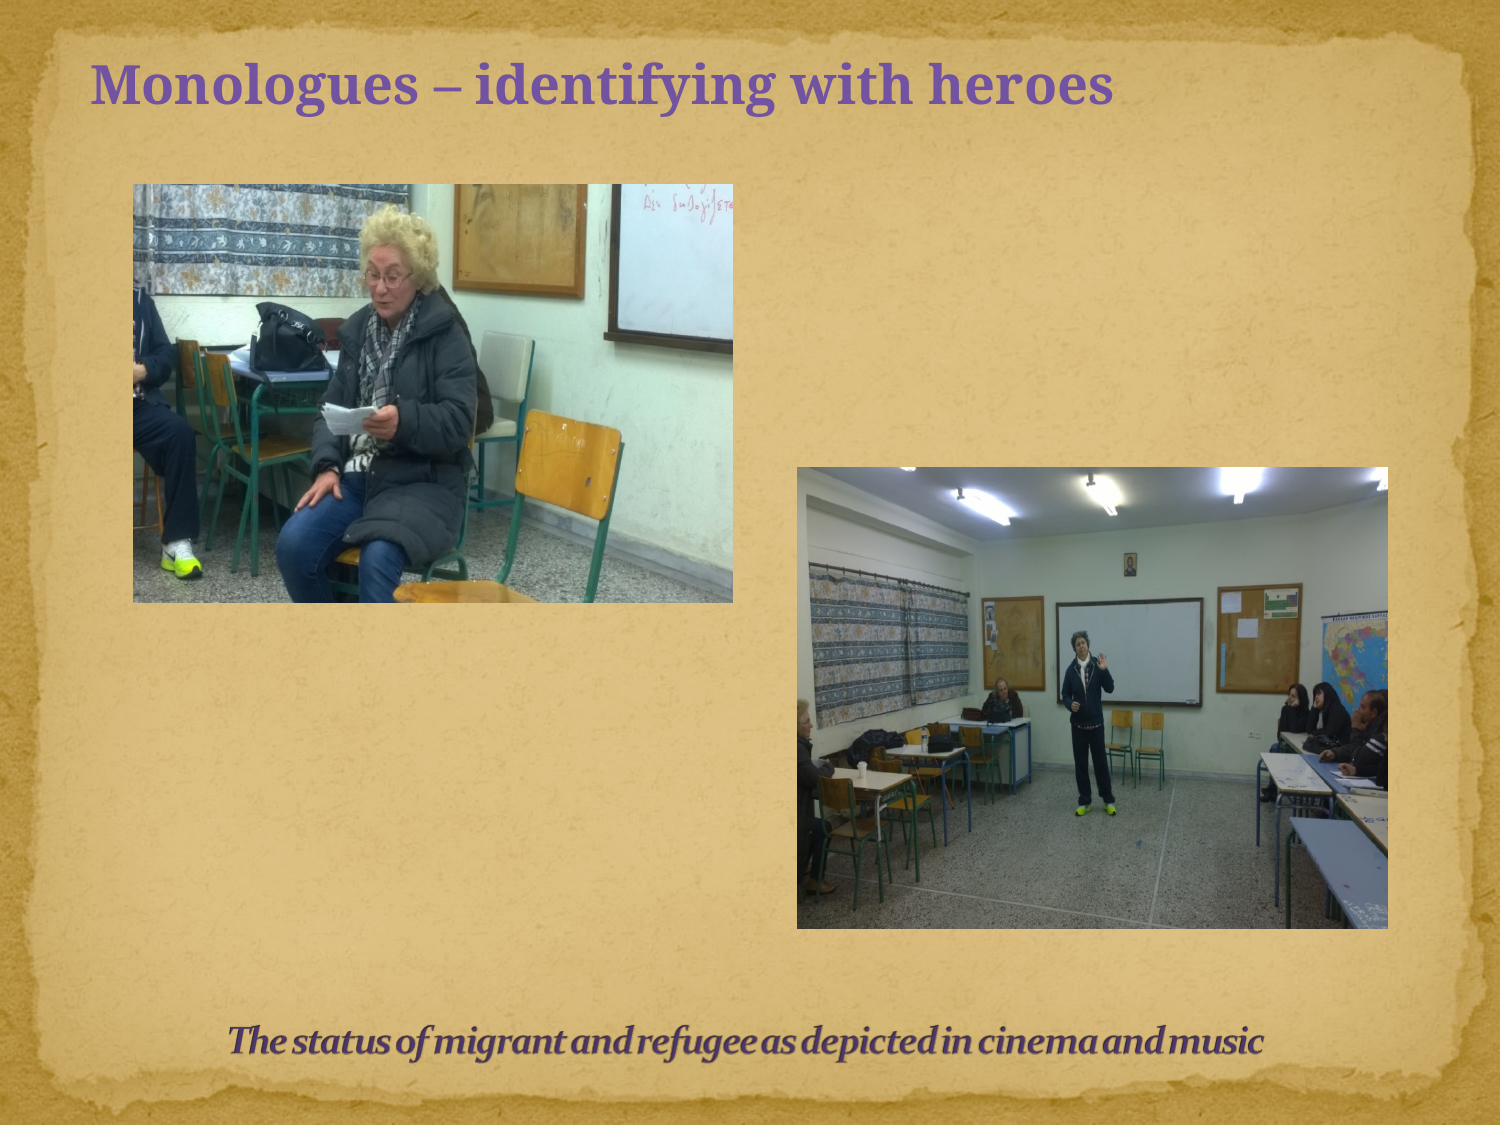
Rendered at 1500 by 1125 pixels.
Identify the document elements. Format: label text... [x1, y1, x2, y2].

picture [797, 467, 1388, 929]
picture [133, 184, 733, 603]
list Monologues – identifying with heroes [75, 42, 1426, 1000]
picture [203, 1000, 1288, 1072]
